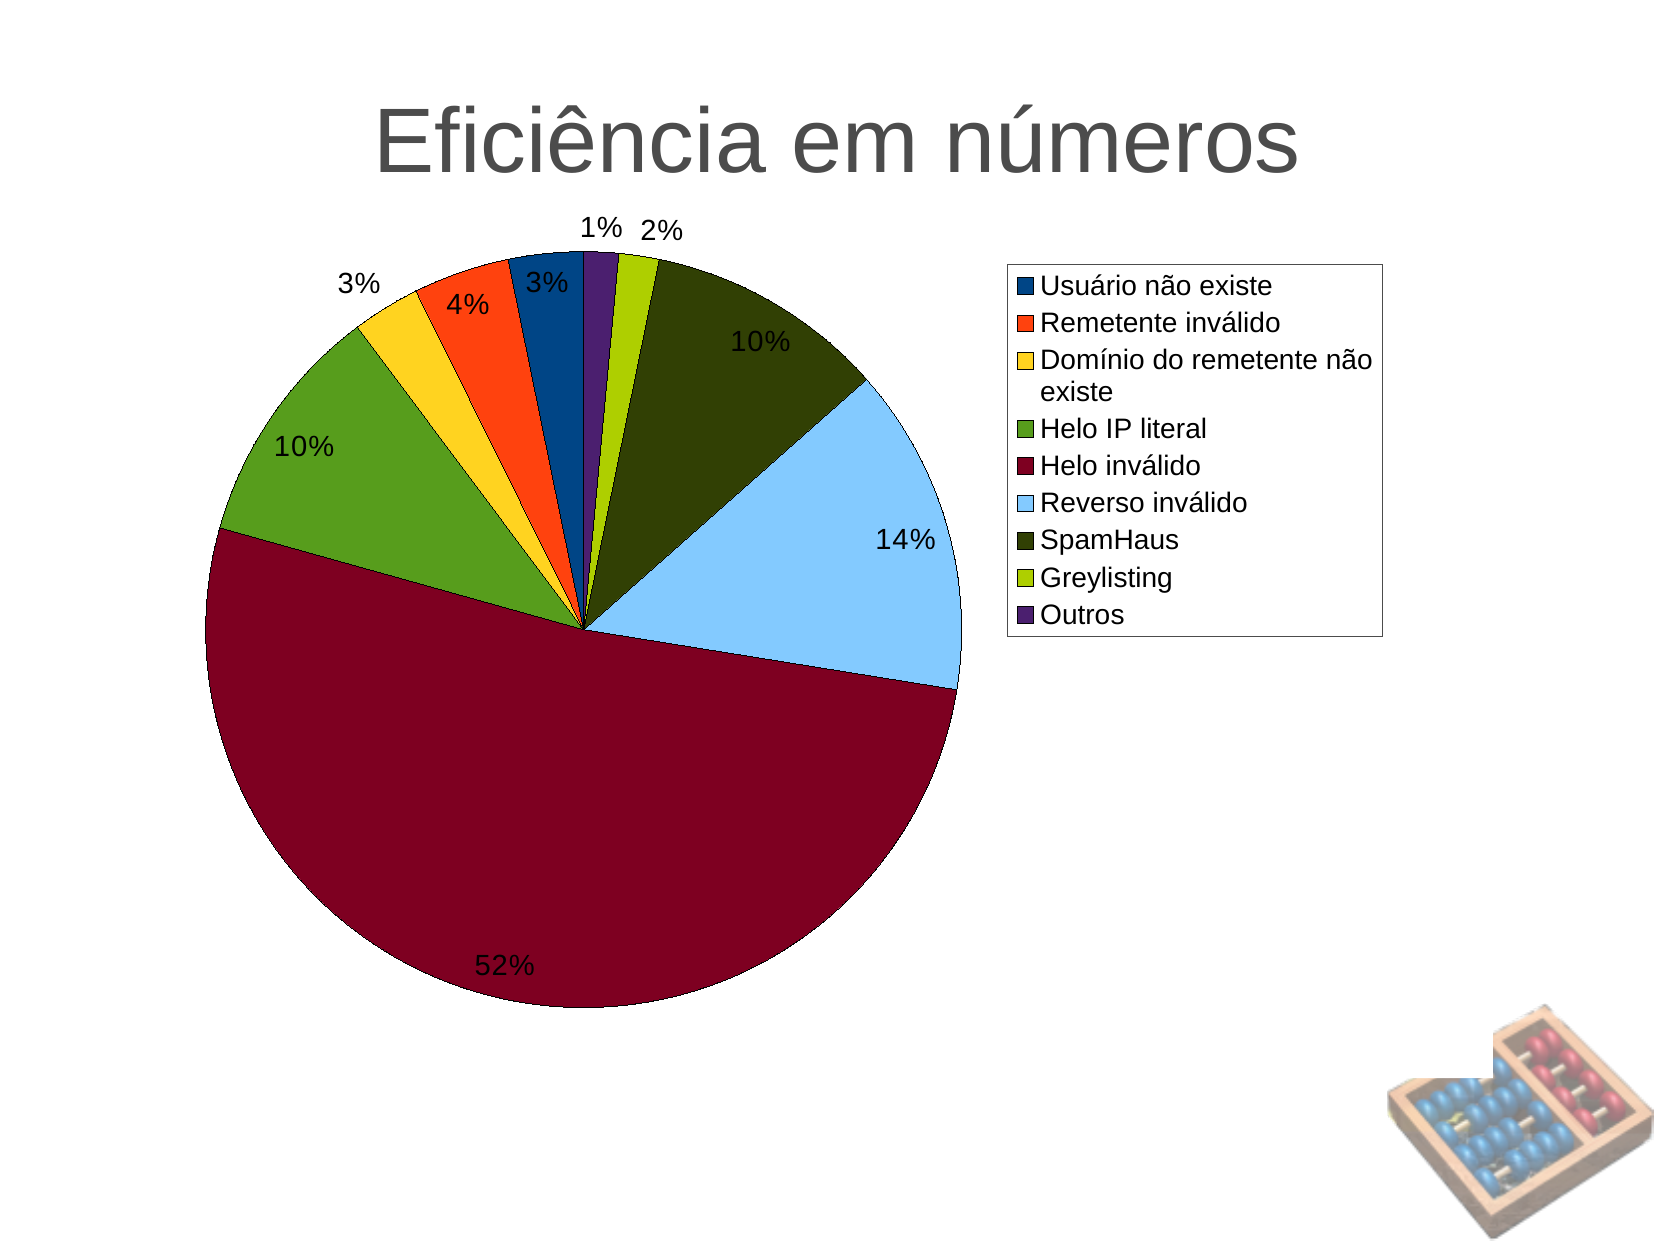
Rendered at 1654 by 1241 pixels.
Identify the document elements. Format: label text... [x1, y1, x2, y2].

chart [112, 192, 1493, 1079]
title Eficiência em números [75, 44, 1601, 238]
